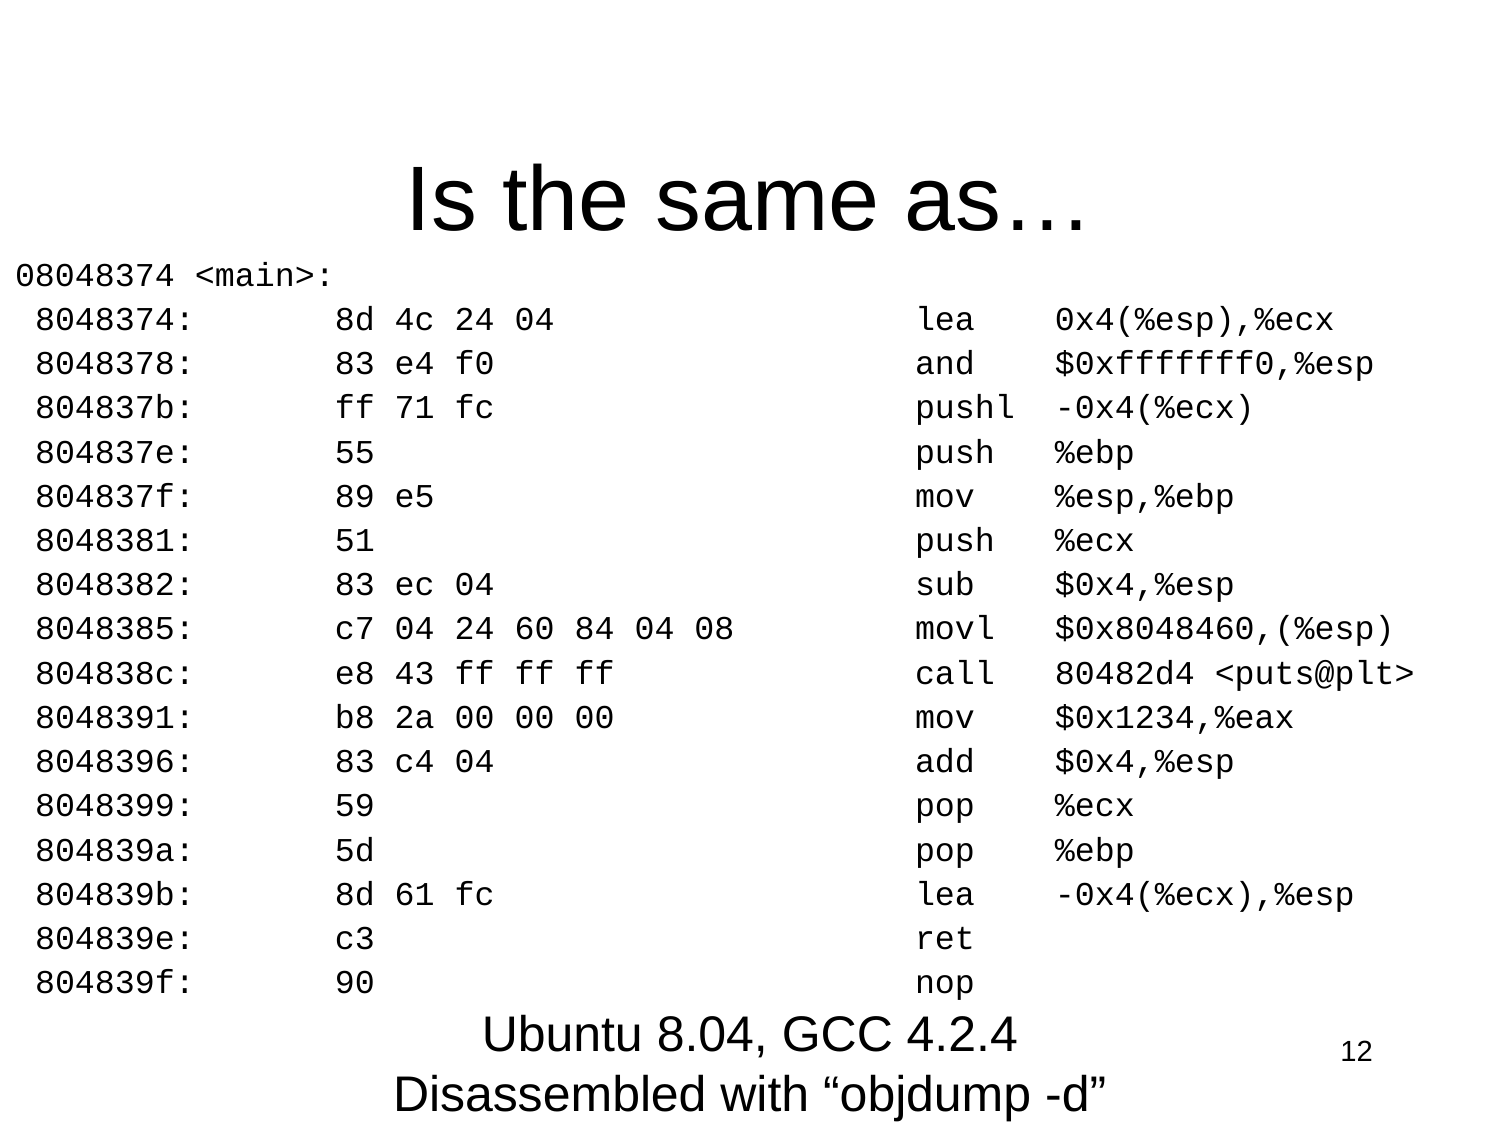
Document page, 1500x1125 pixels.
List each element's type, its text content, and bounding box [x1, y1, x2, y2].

text_box Ubuntu 8.04, GCC 4.2.4 Disassembled with “objdump -d” [0, 993, 1500, 1125]
title Is the same as… [112, 99, 1388, 288]
list 08048374 <main>: 8048374: 8d 4c 24 04 lea 0x4(%esp),%ecx 8048378: 83 e4 f0 and $0xfffffff0,%esp 804837b: ff 71 fc pushl -0x4(%ecx) 804837e: 55 push %ebp 804837f: 89 e5 mov %esp,%ebp 8048381: 51 push %ecx 8048382: 83 ec 04 sub $0x4,%esp 8048385: c7 04 24 60 84 04 08 movl $0x8048460,(%esp) 804838c: e8 43 ff ff ff call 80482d4 <puts@plt> 8048391: b8 2a 00 00 00 mov $0x1234,%eax 8048396: 83 c4 04 add $0x4,%esp 8048399: 59 pop %ecx 804839a: 5d pop %ebp 804839b: 8d 61 fc lea -0x4(%ecx),%esp 804839e: c3 ret 804839f: 90 nop [0, 249, 1500, 993]
